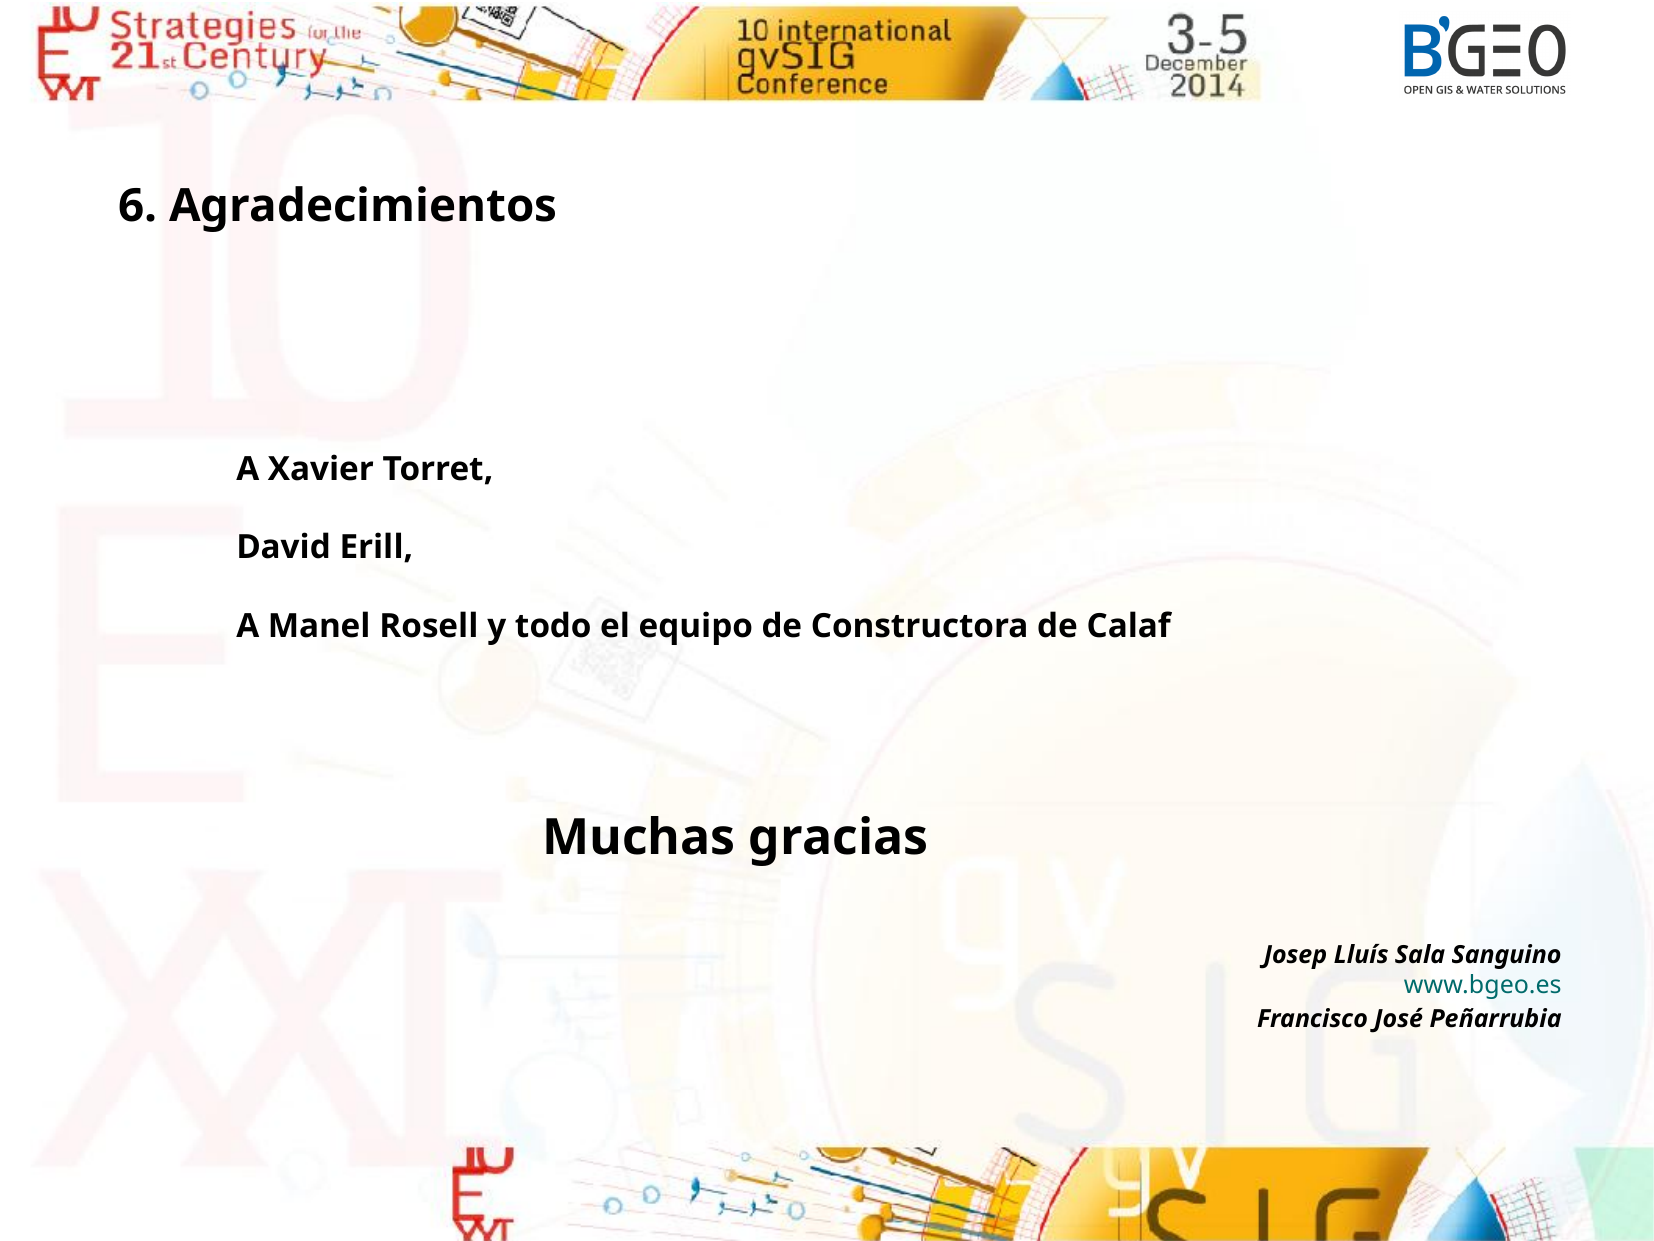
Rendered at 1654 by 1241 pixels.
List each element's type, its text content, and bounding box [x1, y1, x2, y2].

text_box 6. Agradecimientos [118, 172, 1300, 235]
text_box A Xavier Torret, David Erill, A Manel Rosell y todo el equipo de Constructora de Calaf [236, 236, 1506, 833]
picture [6, 2, 1654, 1241]
text_box [921, 759, 1630, 1134]
text_box Muchas gracias [395, 643, 1075, 1002]
text_box Josep Lluís Sala Sanguino www.bgeo.es Francisco José Peñarrubia [1080, 885, 1577, 1087]
